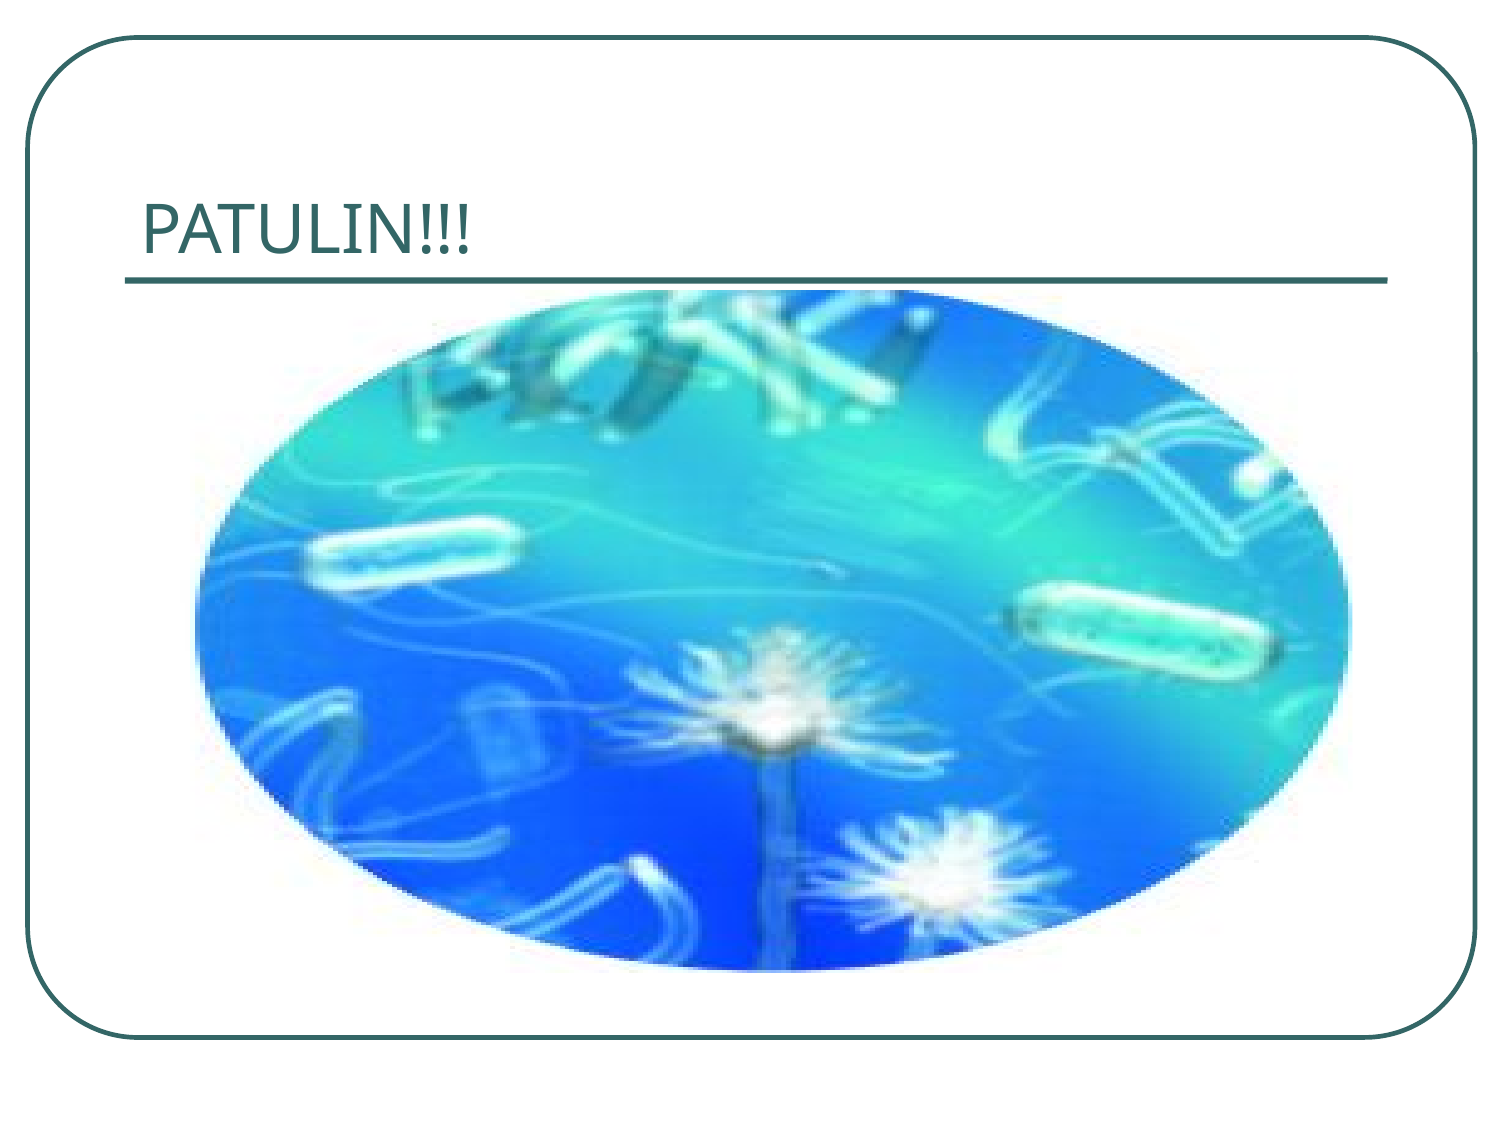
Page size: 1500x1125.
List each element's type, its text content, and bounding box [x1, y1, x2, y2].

title PATULIN!!! [125, 87, 1388, 275]
picture [171, 290, 1353, 973]
